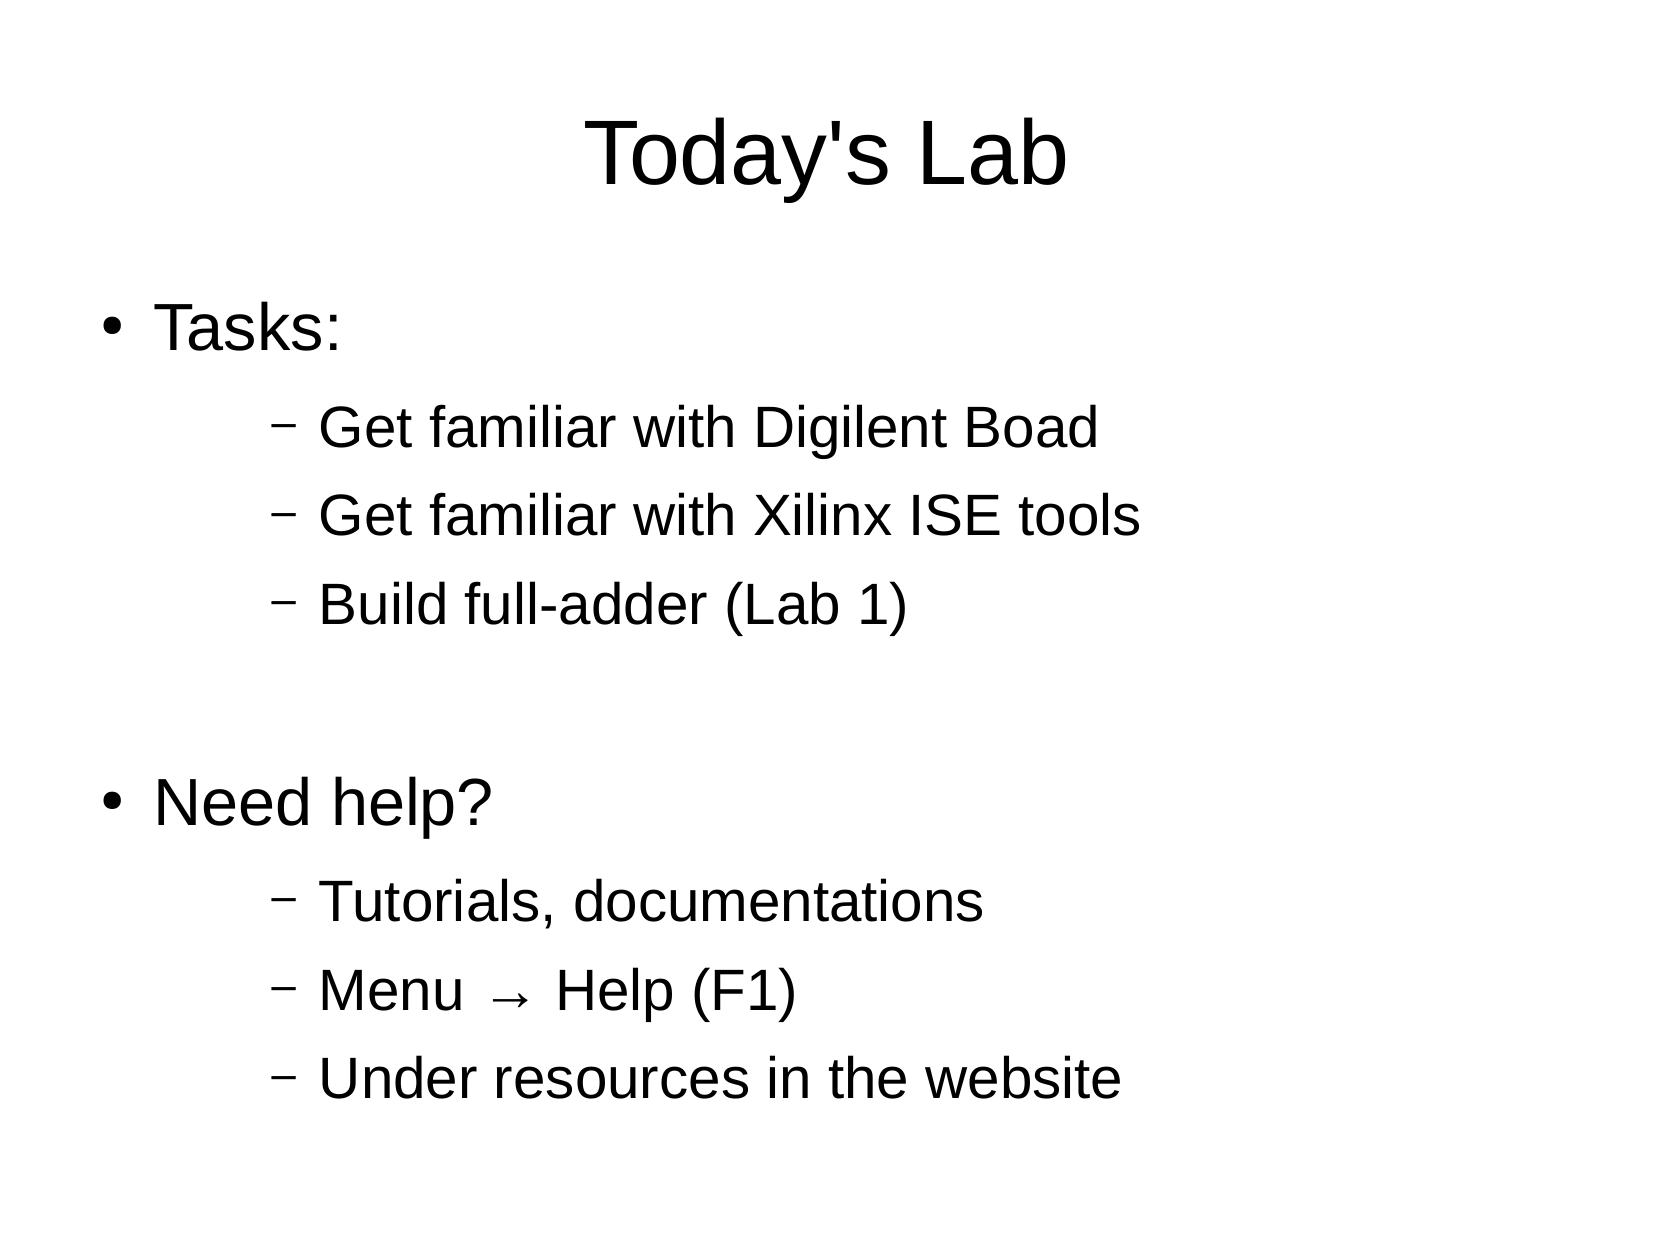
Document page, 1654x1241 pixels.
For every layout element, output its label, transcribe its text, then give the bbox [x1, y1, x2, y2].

title Today's Lab [82, 49, 1571, 257]
list Tasks: Get familiar with Digilent Boad Get familiar with Xilinx ISE tools Build full-adder (Lab 1) Need help? Tutorials, documentations Menu → Help (F1) Under resources in the website [82, 290, 1571, 1112]
